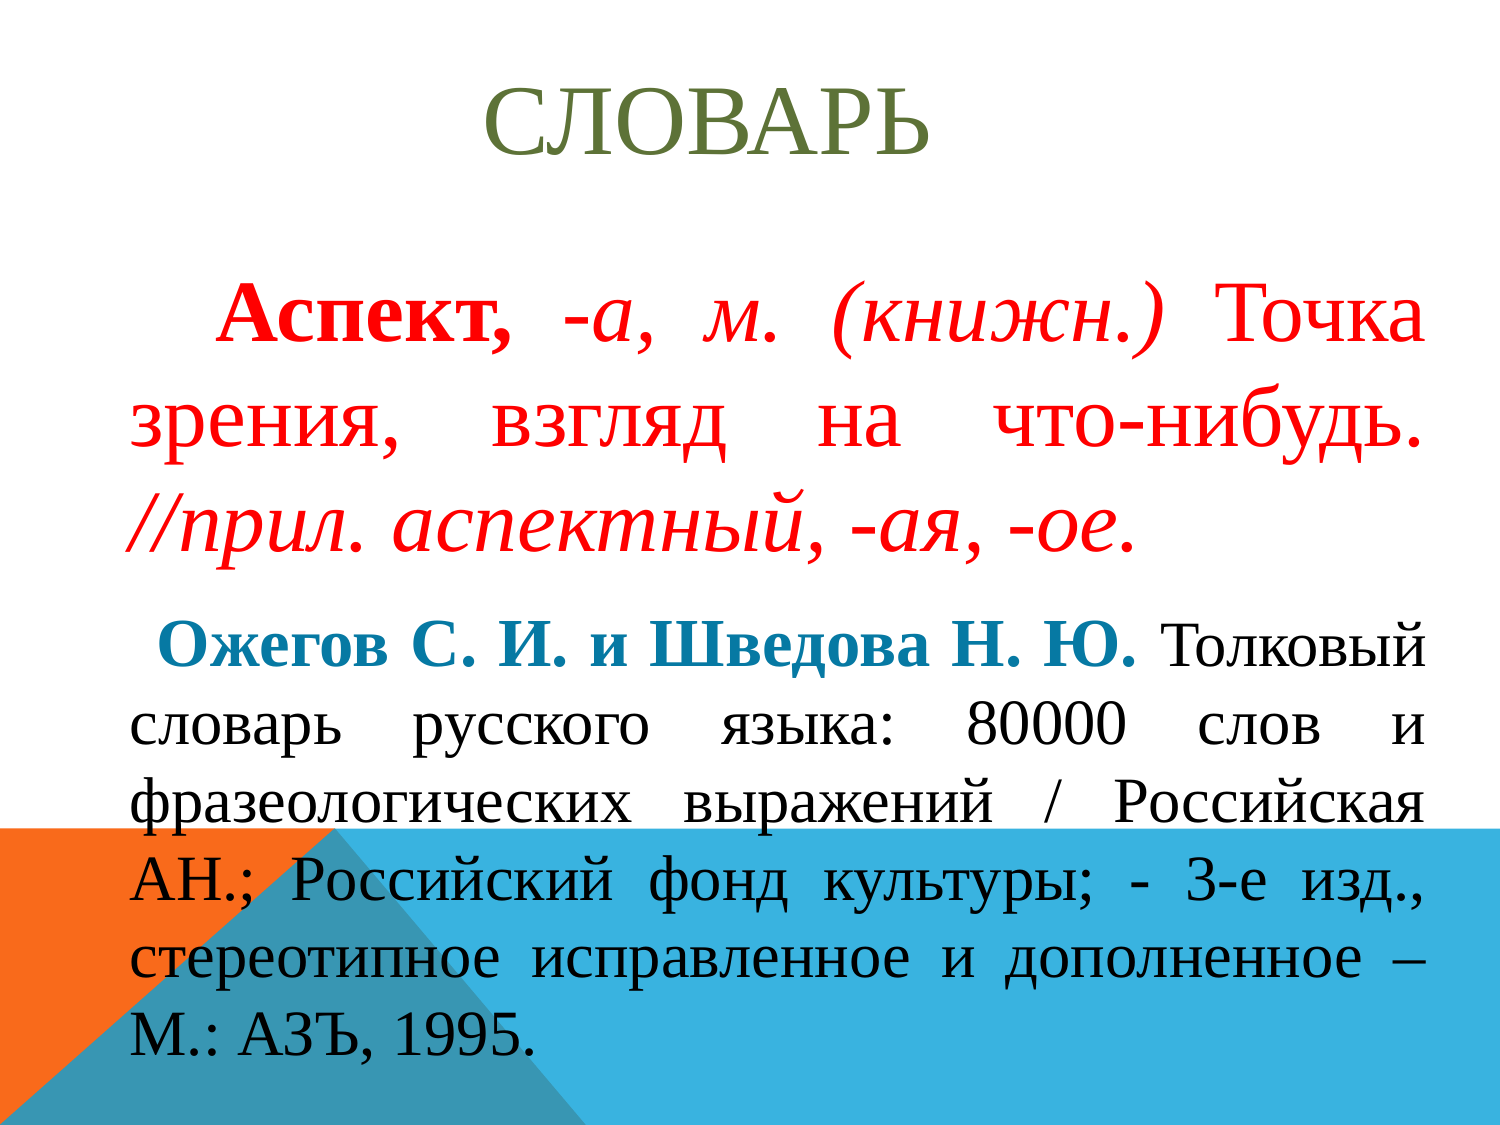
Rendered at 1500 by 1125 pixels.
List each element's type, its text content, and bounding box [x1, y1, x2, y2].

text_box СЛОВАРЬ [70, 46, 1395, 182]
title [93, 60, 1418, 246]
list Аспект, -а, м. (книжн.) Точка зрения, взгляд на что-нибудь. //прил. аспектный, -ая, -ое. Ожегов С. И. и Шведова Н. Ю. Толковый словарь русского языка: 80000 слов и фразеологических выражений / Российская АН.; Российский фонд культуры; - 3-е изд., стереотипное исправленное и дополненное – М.: АЗЪ, 1995. [58, 246, 1442, 821]
